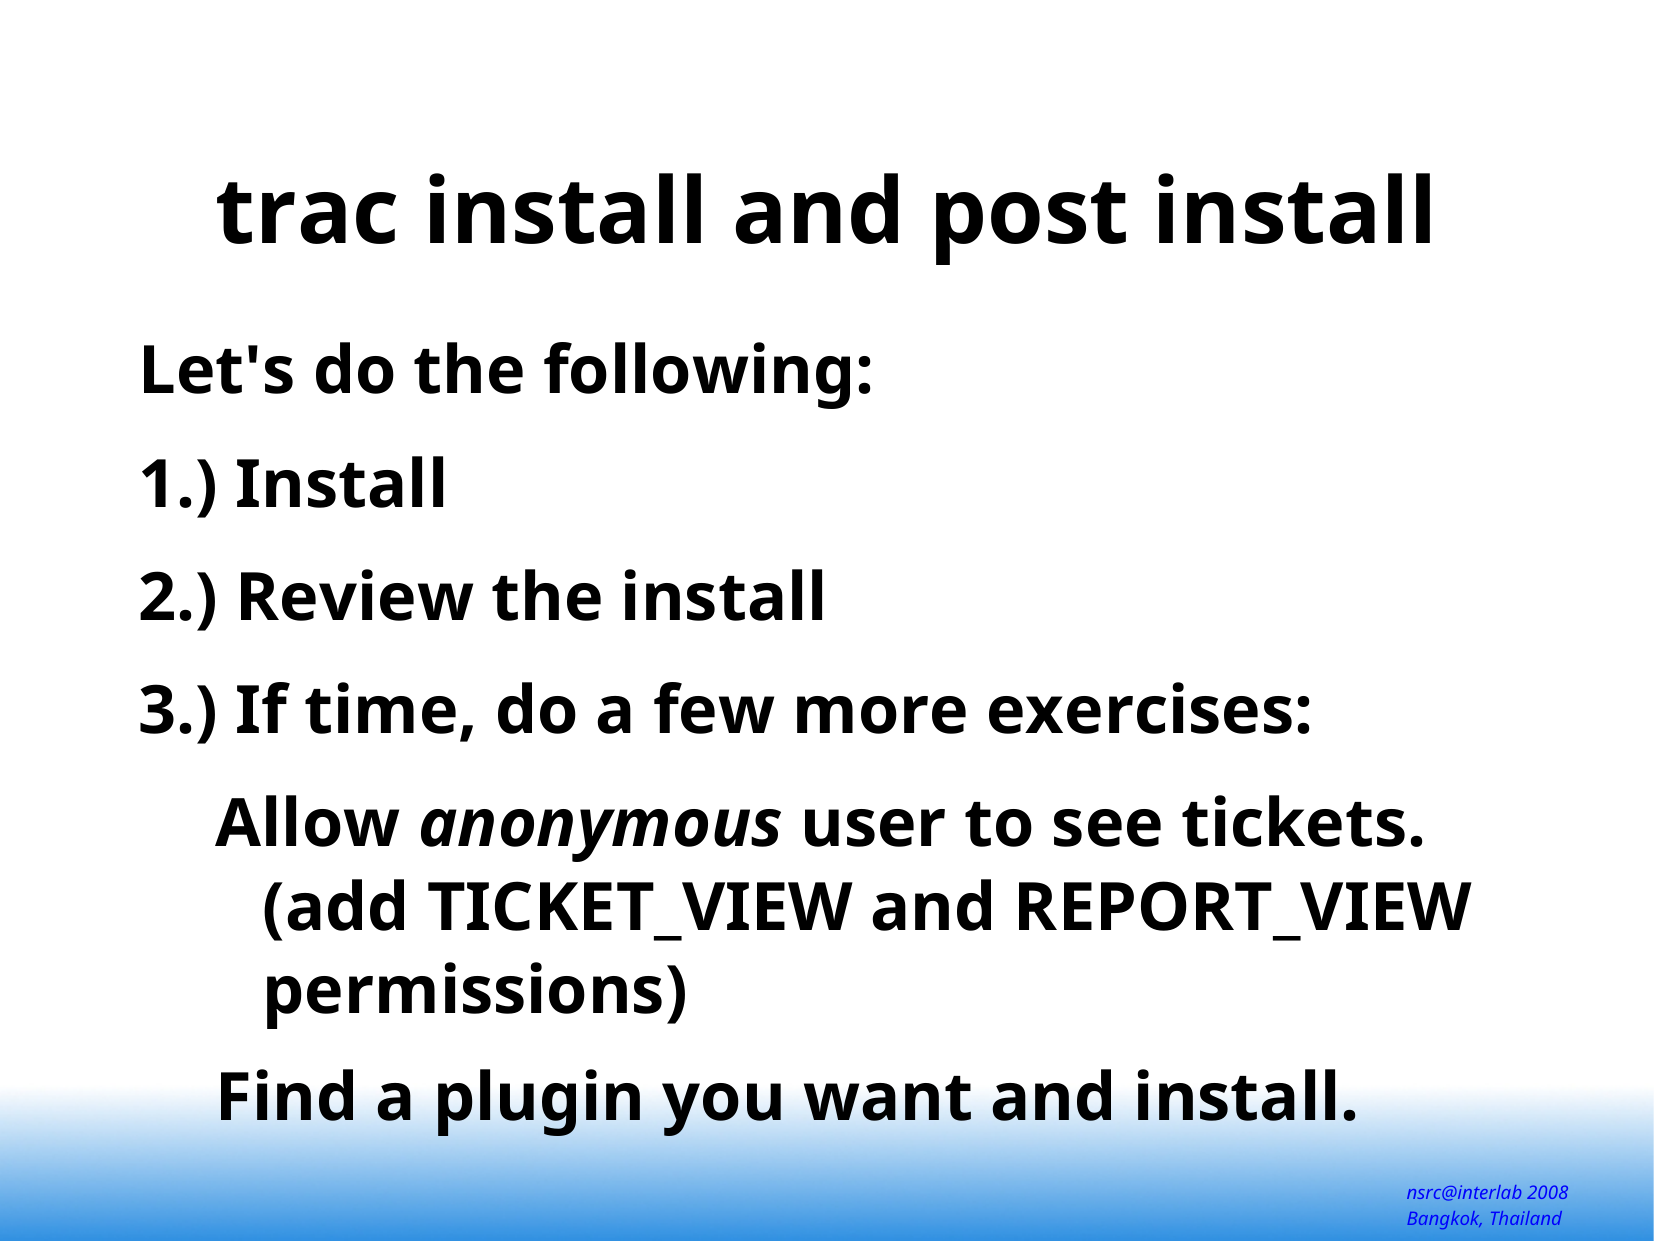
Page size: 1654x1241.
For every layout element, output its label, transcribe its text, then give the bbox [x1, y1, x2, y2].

title trac install and post install [121, 102, 1534, 311]
picture [0, 1083, 1654, 1241]
list Let's do the following: 1.) Install 2.) Review the install 3.) If time, do a few more exercises: Allow anonymous user to see tickets. (add TICKET_VIEW and REPORT_VIEW permissions) Find a plugin you want and install. [121, 327, 1559, 1117]
